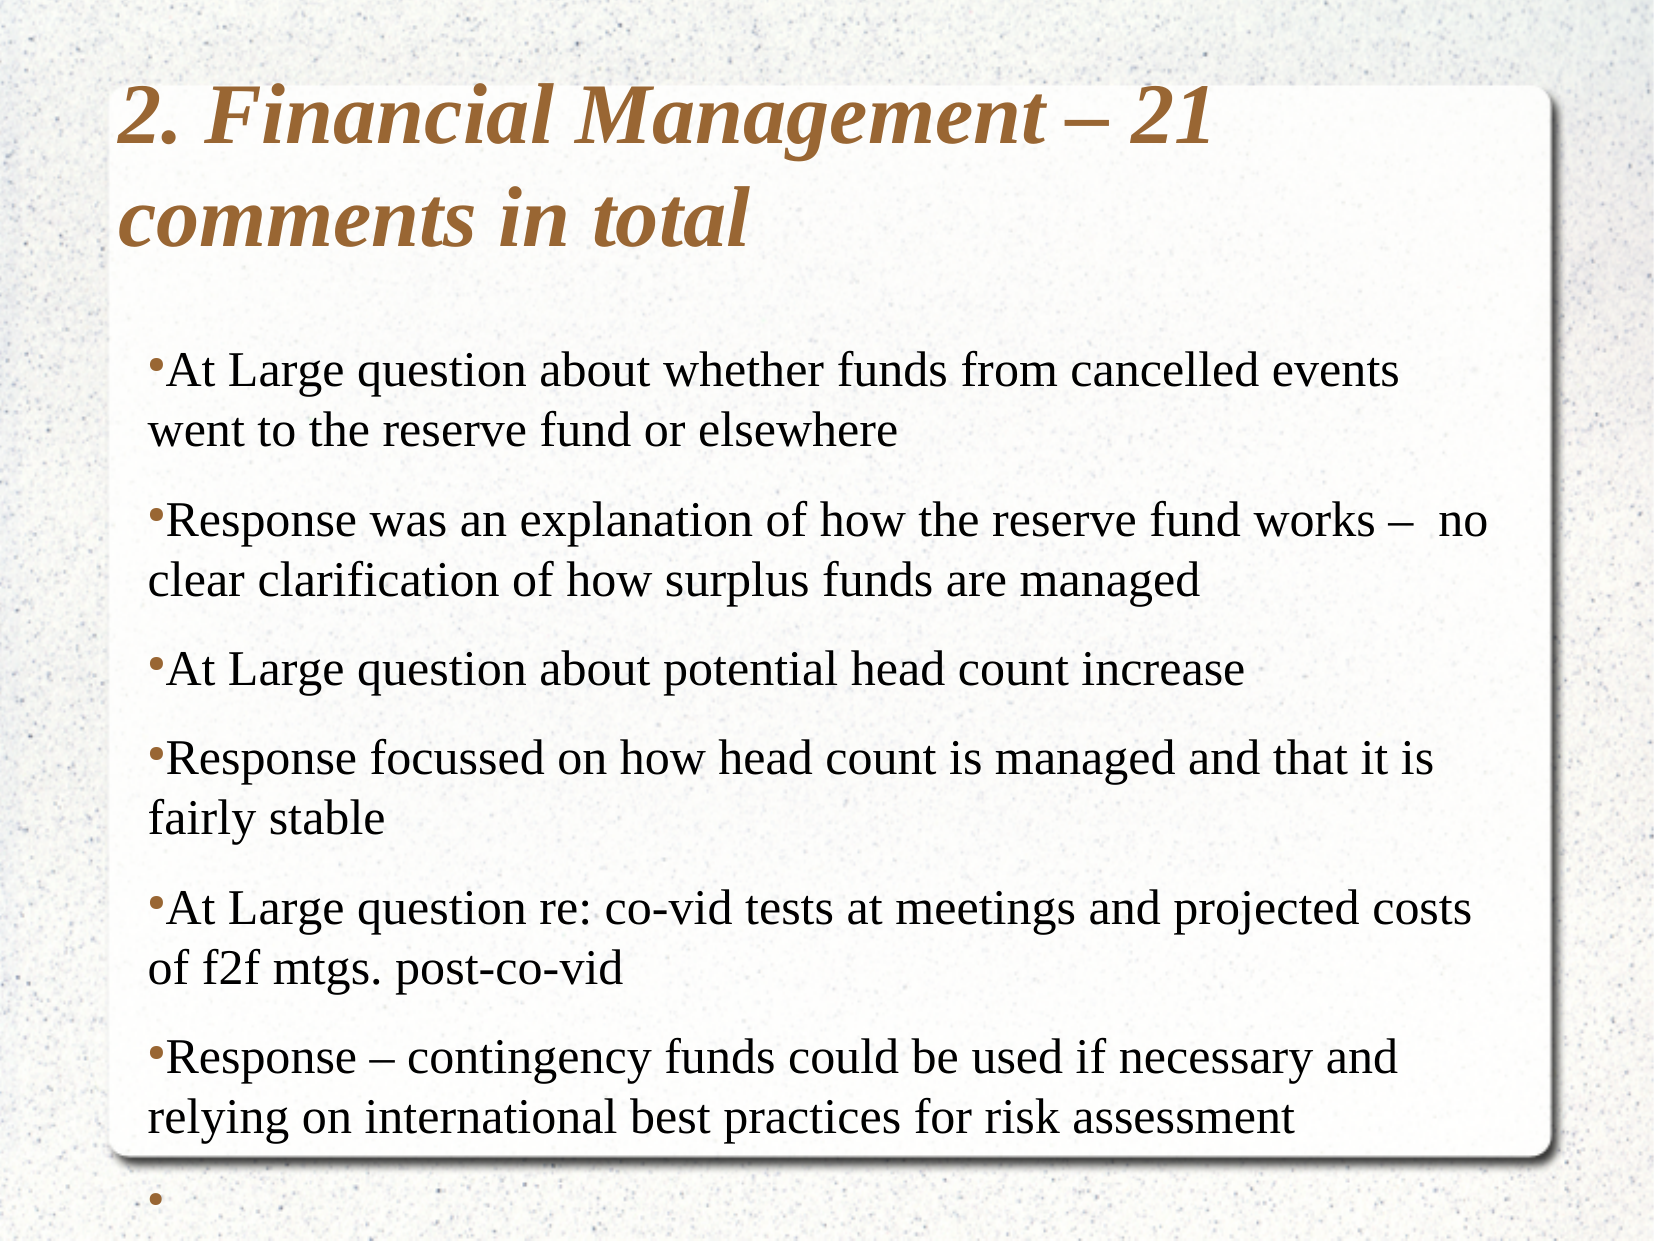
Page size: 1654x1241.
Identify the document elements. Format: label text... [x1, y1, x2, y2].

list At Large question about whether funds from cancelled events went to the reserve fund or elsewhere Response was an explanation of how the reserve fund works – no clear clarification of how surplus funds are managed At Large question about potential head count increase Response focussed on how head count is managed and that it is fairly stable At Large question re: co-vid tests at meetings and projected costs of f2f mtgs. post-co-vid Response – contingency funds could be used if necessary and relying on international best practices for risk assessment [147, 336, 1506, 1184]
title 2. Financial Management – 21 comments in total [118, 56, 1536, 344]
